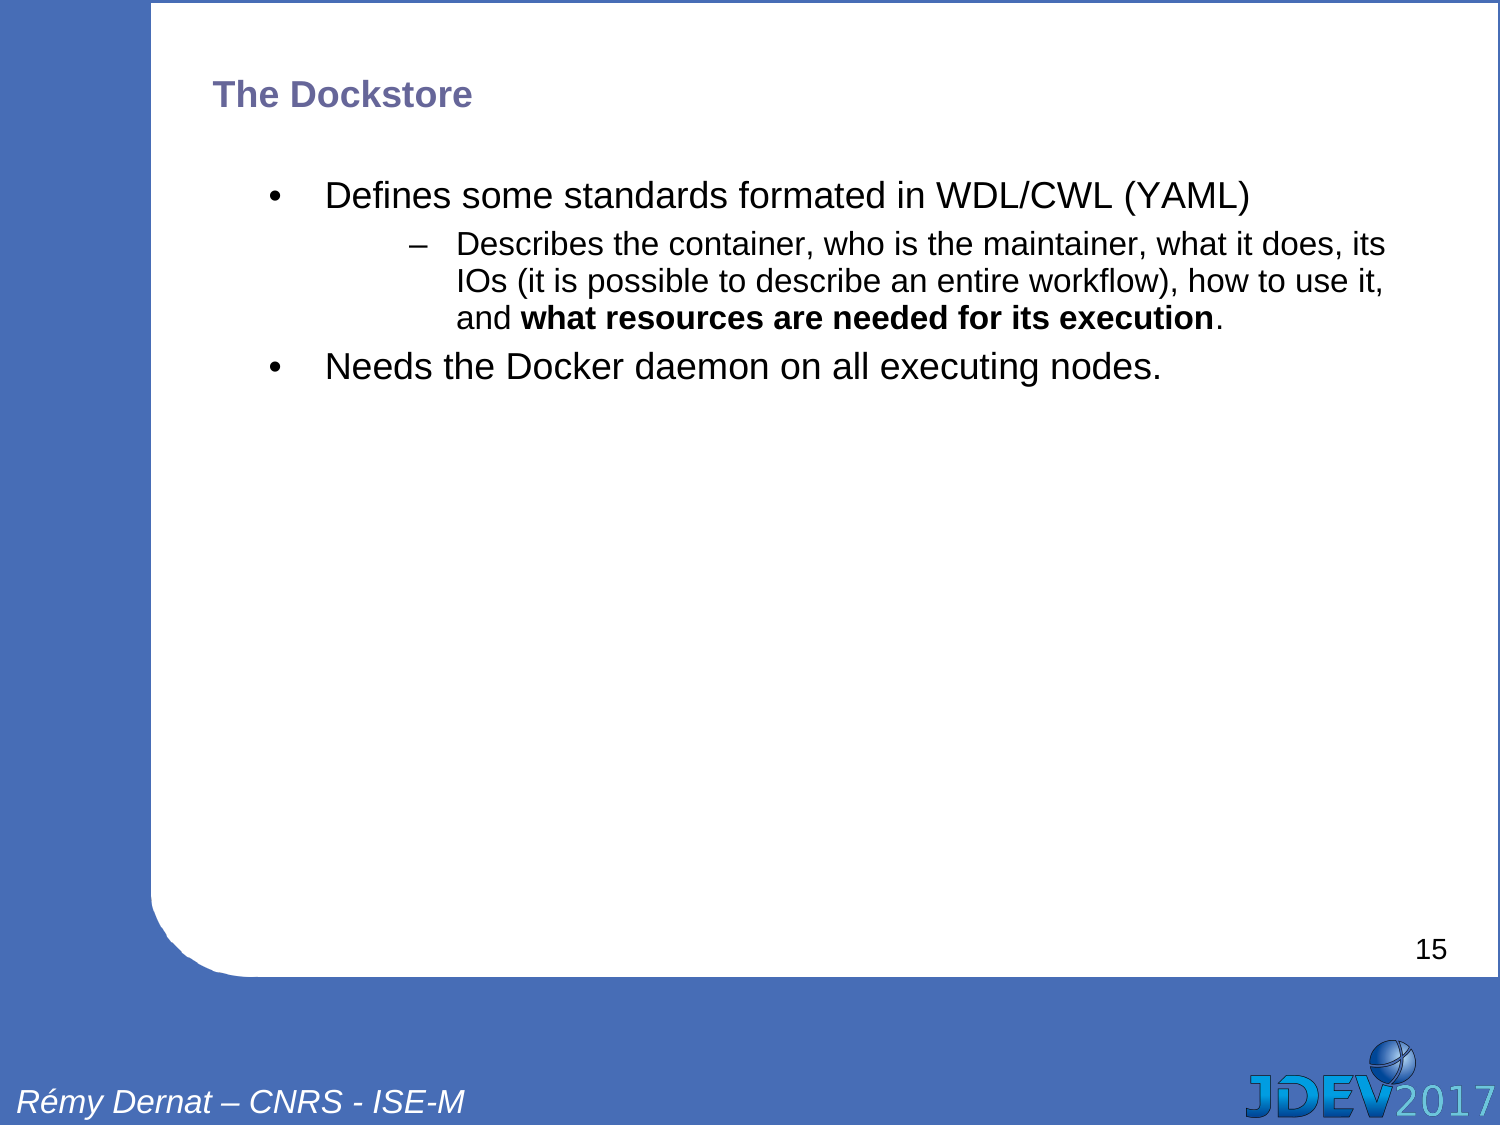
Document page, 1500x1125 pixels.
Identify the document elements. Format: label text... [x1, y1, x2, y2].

list Defines some standards formated in WDL/CWL (YAML) Describes the container, who is the maintainer, what it does, its IOs (it is possible to describe an entire workflow), how to use it, and what resources are needed for its execution. Needs the Docker daemon on all executing nodes. [212, 174, 1448, 828]
picture [0, 0, 1500, 1125]
title The Dockstore [212, 24, 1447, 164]
text_box Rémy Dernat – CNRS - ISE-M [0, 1075, 488, 1125]
